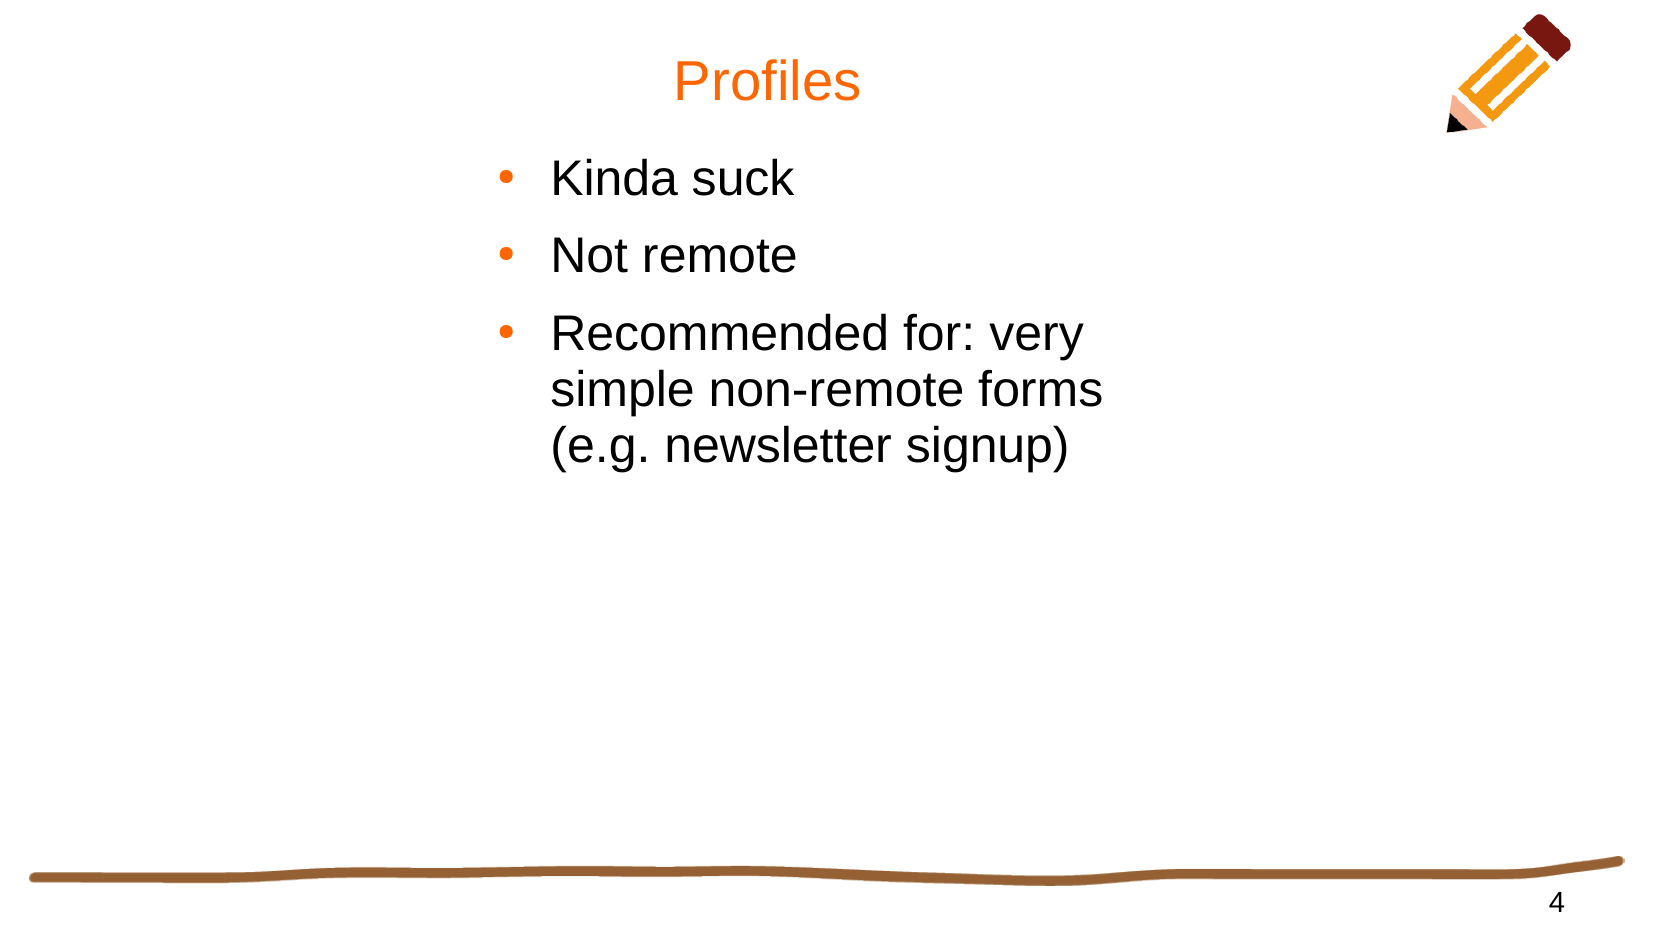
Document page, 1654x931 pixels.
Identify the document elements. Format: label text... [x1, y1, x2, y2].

title Profiles [88, 29, 1447, 133]
picture [1446, 14, 1571, 133]
list Kinda suck Not remote Recommended for: very simple non-remote forms (e.g. newsletter signup) [479, 150, 1201, 800]
picture [29, 856, 1625, 886]
